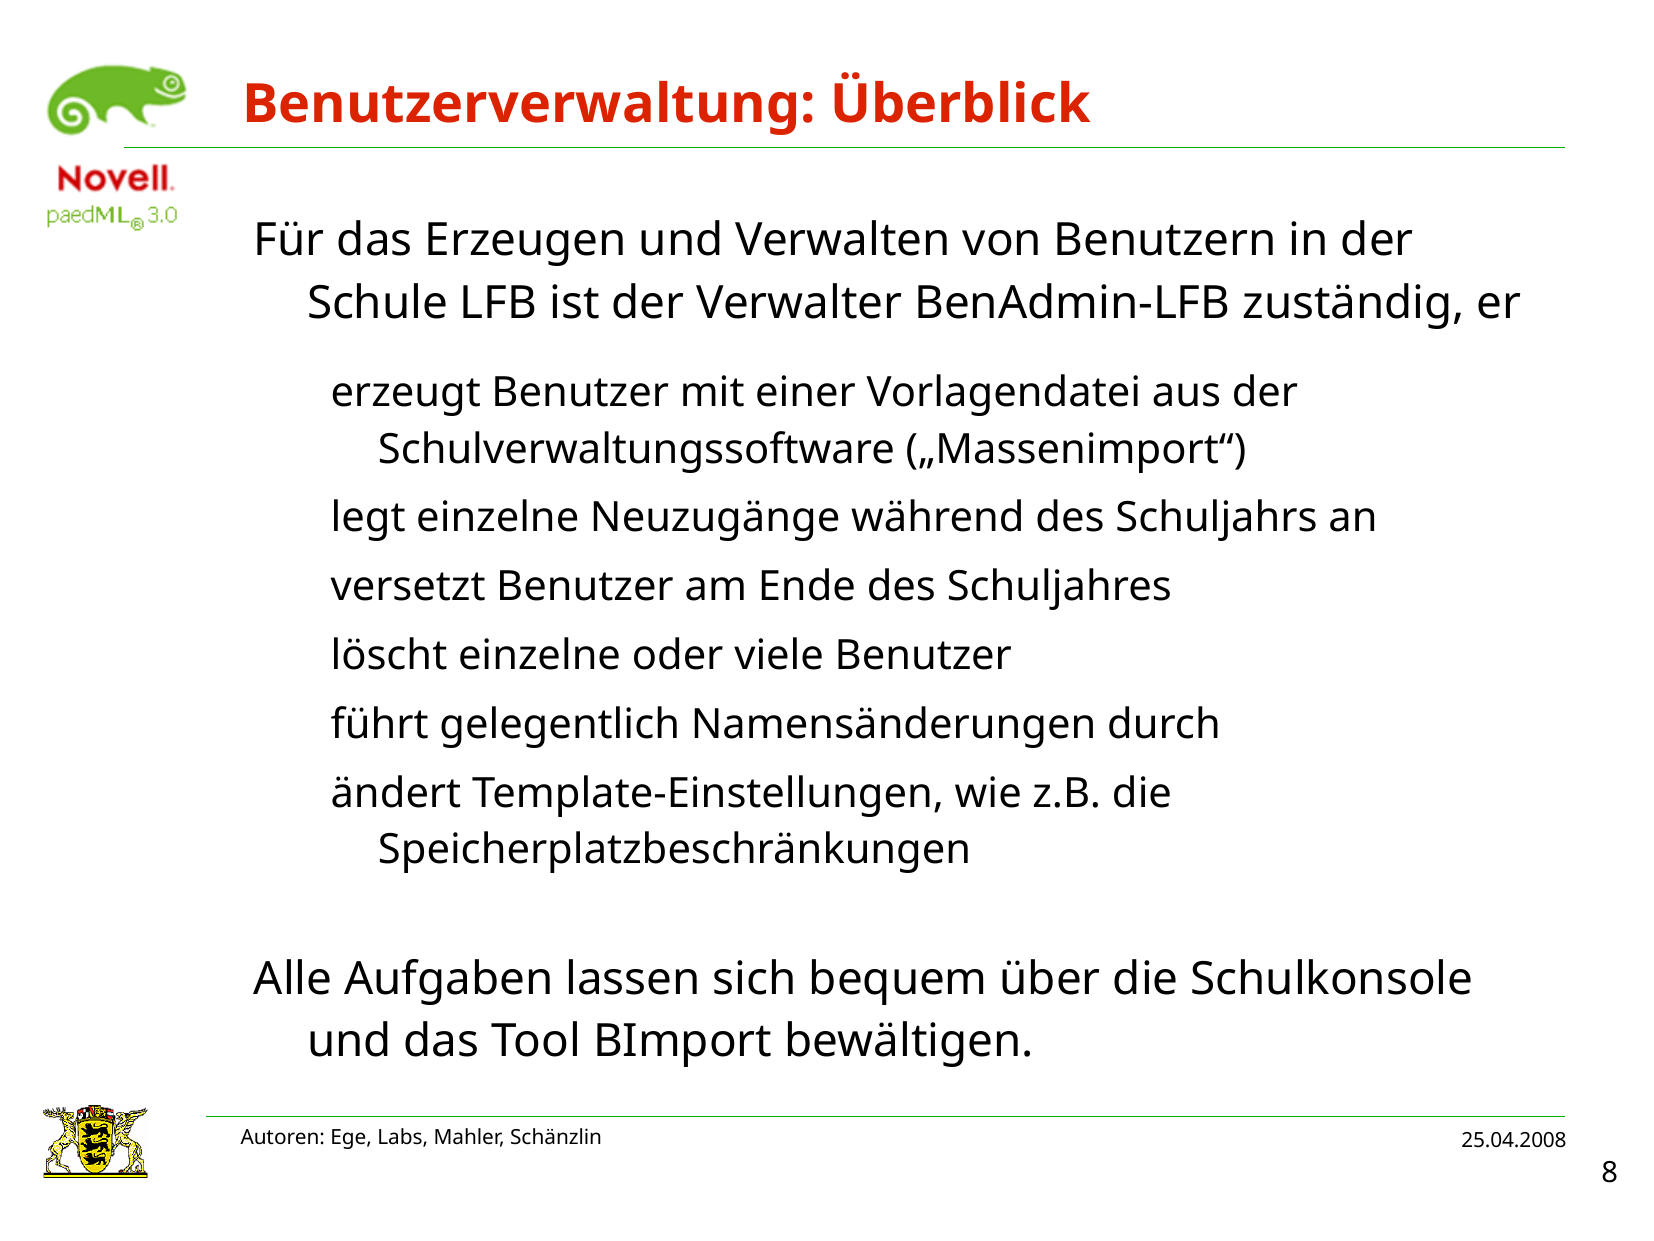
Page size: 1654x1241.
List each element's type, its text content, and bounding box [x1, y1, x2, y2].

title Benutzerverwaltung: Überblick [242, 68, 1577, 135]
list Für das Erzeugen und Verwalten von Benutzern in der Schule LFB ist der Verwalter BenAdmin-LFB zuständig, er erzeugt Benutzer mit einer Vorlagendatei aus der Schulverwaltungssoftware („Massenimport“) legt einzelne Neuzugänge während des Schuljahrs an versetzt Benutzer am Ende des Schuljahres löscht einzelne oder viele Benutzer führt gelegentlich Namensänderungen durch ändert Template-Einstellungen, wie z.B. die Speicherplatzbeschränkungen Alle Aufgaben lassen sich bequem über die Schulkonsole und das Tool BImport bewältigen. [236, 206, 1565, 1034]
picture [41, 1104, 148, 1180]
picture [29, 34, 199, 237]
